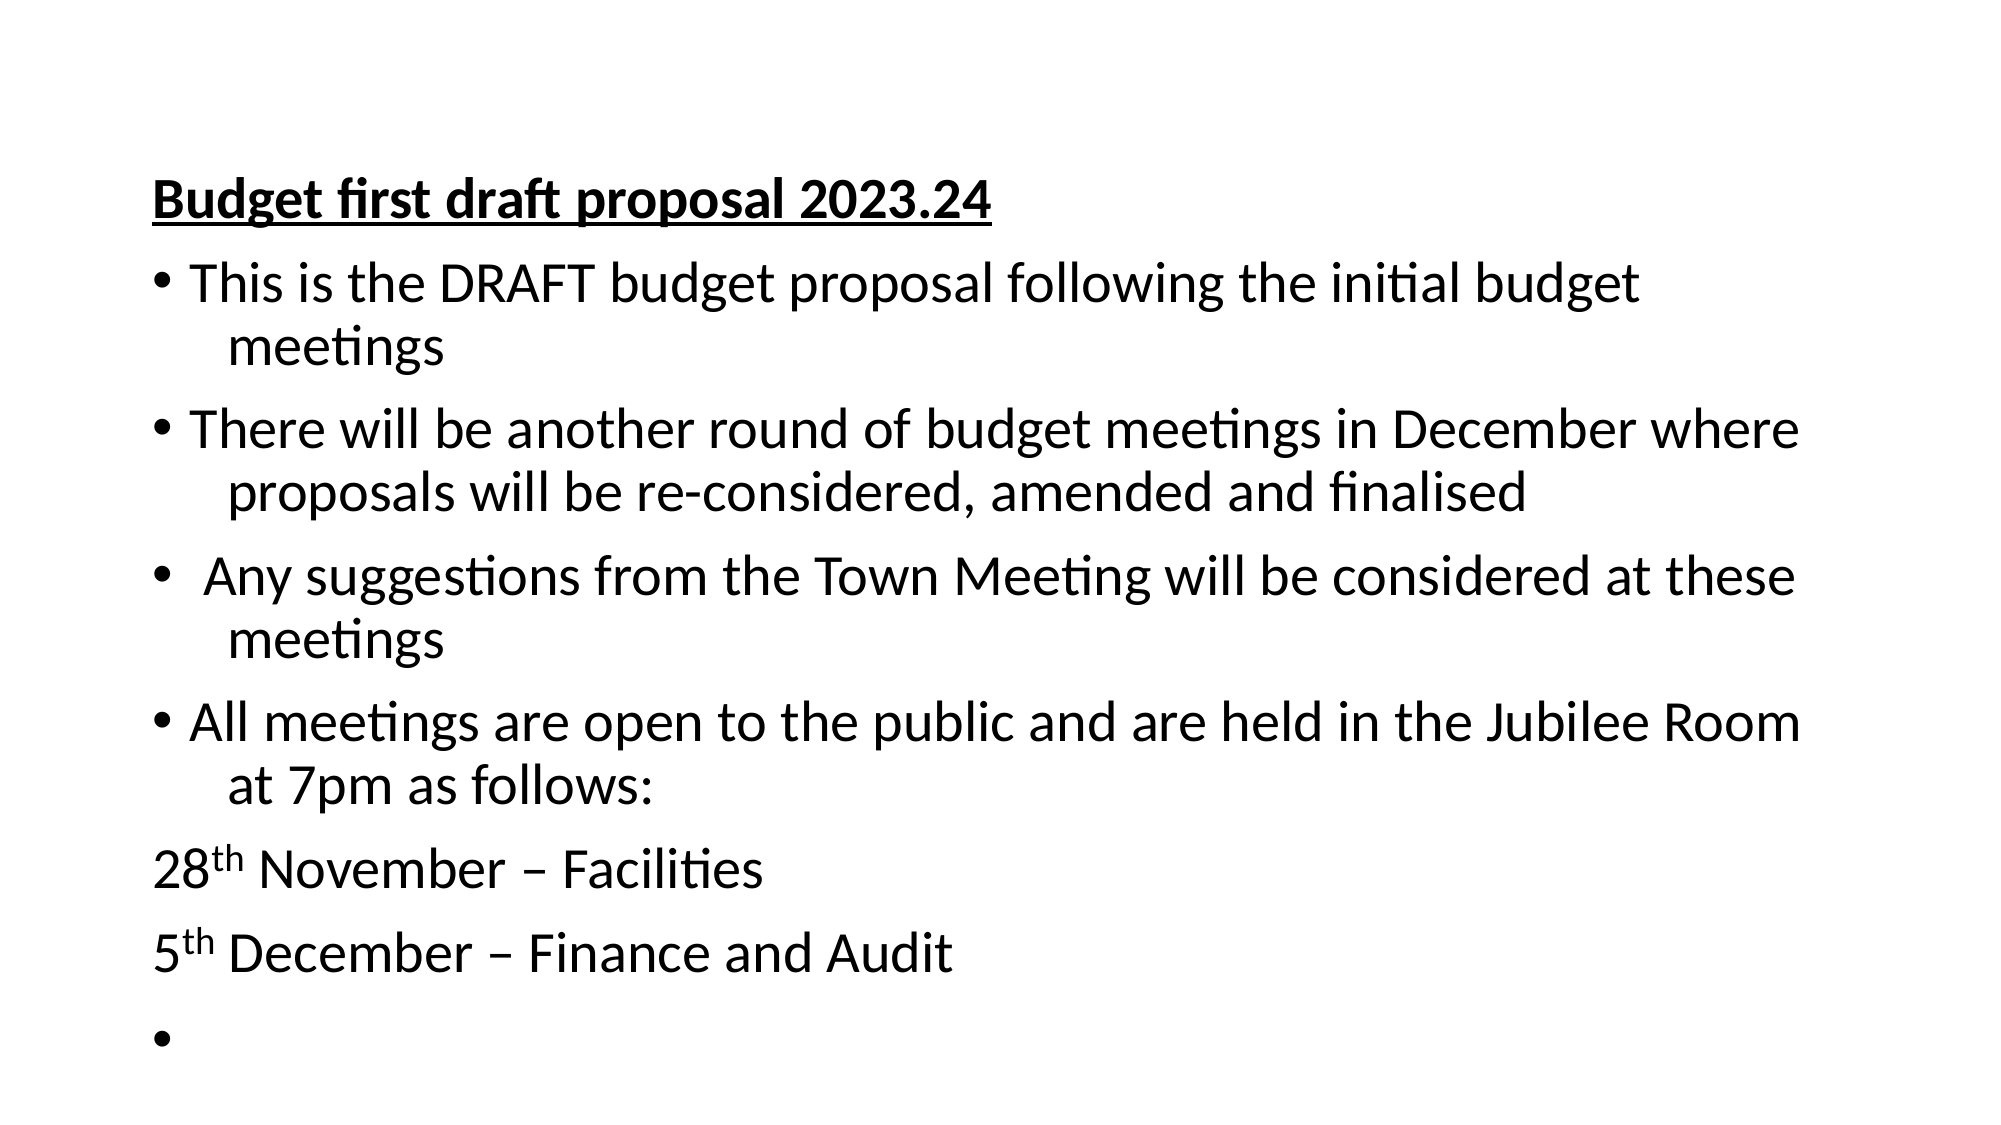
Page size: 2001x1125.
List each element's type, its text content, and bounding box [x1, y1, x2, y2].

list Budget first draft proposal 2023.24 This is the DRAFT budget proposal following the initial budget meetings There will be another round of budget meetings in December where proposals will be re-considered, amended and finalised Any suggestions from the Town Meeting will be considered at these meetings All meetings are open to the public and are held in the Jubilee Room at 7pm as follows: 28th November – Facilities 5th December – Finance and Audit [137, 160, 1863, 1014]
